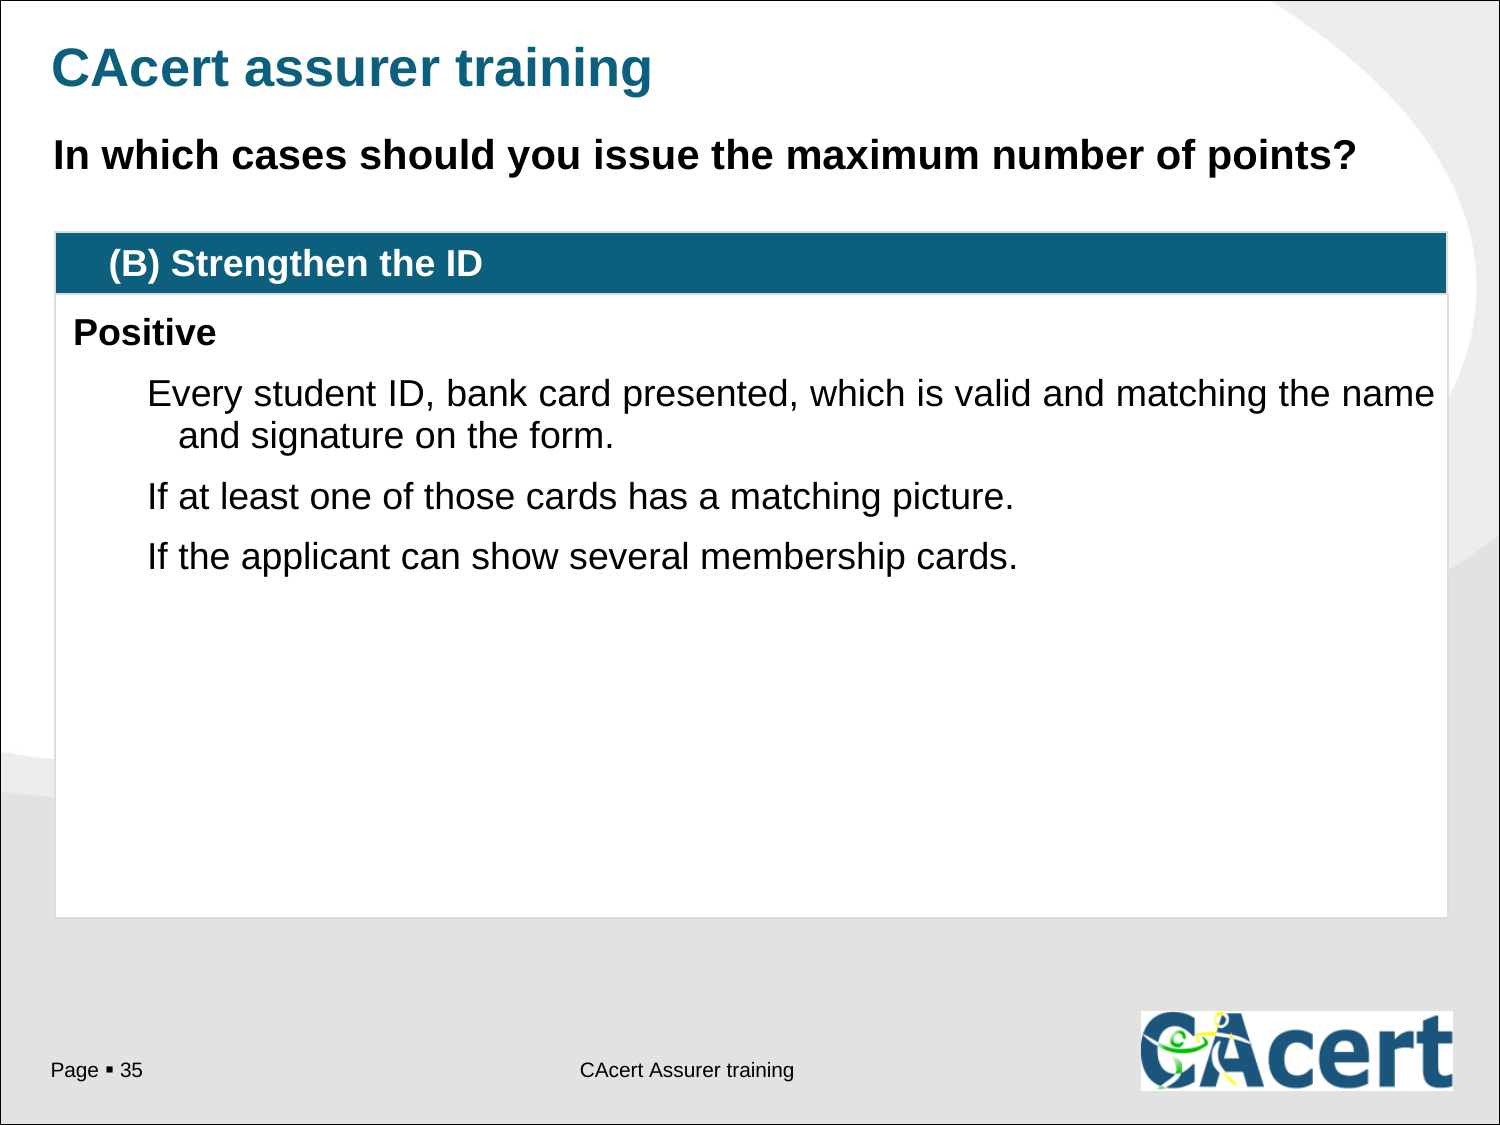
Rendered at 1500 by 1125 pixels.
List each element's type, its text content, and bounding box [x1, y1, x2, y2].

title CAcert assurer training [51, 19, 1450, 118]
text_box In which cases should you issue the maximum number of points? [53, 125, 1448, 185]
text_box Positive Every student ID, bank card presented, which is valid and matching the name and signature on the form. If at least one of those cards has a matching picture. If the applicant can show several membership cards. [55, 294, 1448, 919]
text_box (B) Strengthen the ID [55, 232, 1447, 294]
picture [1, 1, 1499, 1124]
